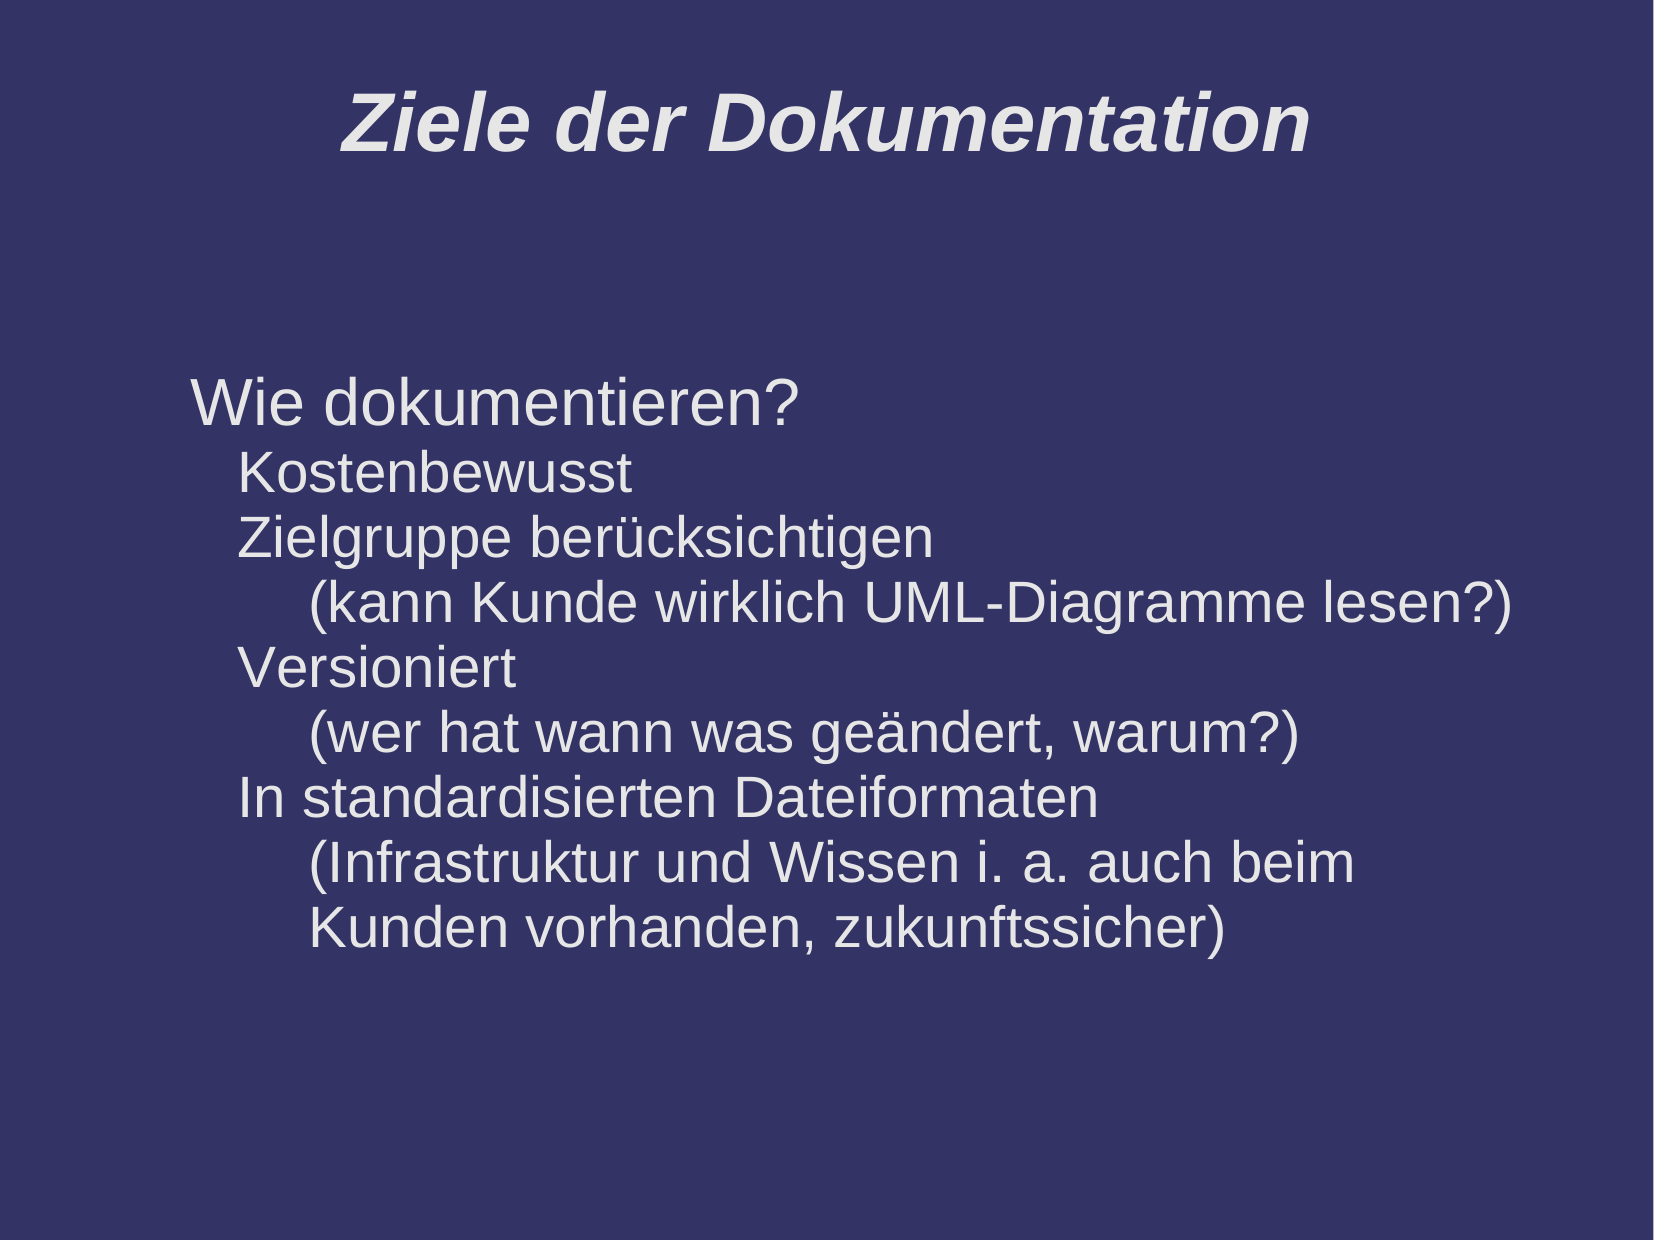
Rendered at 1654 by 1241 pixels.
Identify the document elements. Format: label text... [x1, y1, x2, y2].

list Wie dokumentieren? Kostenbewusst Zielgruppe berücksichtigen (kann Kunde wirklich UML-Diagramme lesen?) Versioniert (wer hat wann was geändert, warum?) In standardisierten Dateiformaten (Infrastruktur und Wissen i. a. auch beim Kunden vorhanden, zukunftssicher) [178, 364, 1570, 1147]
title Ziele der Dokumentation [121, 19, 1534, 227]
